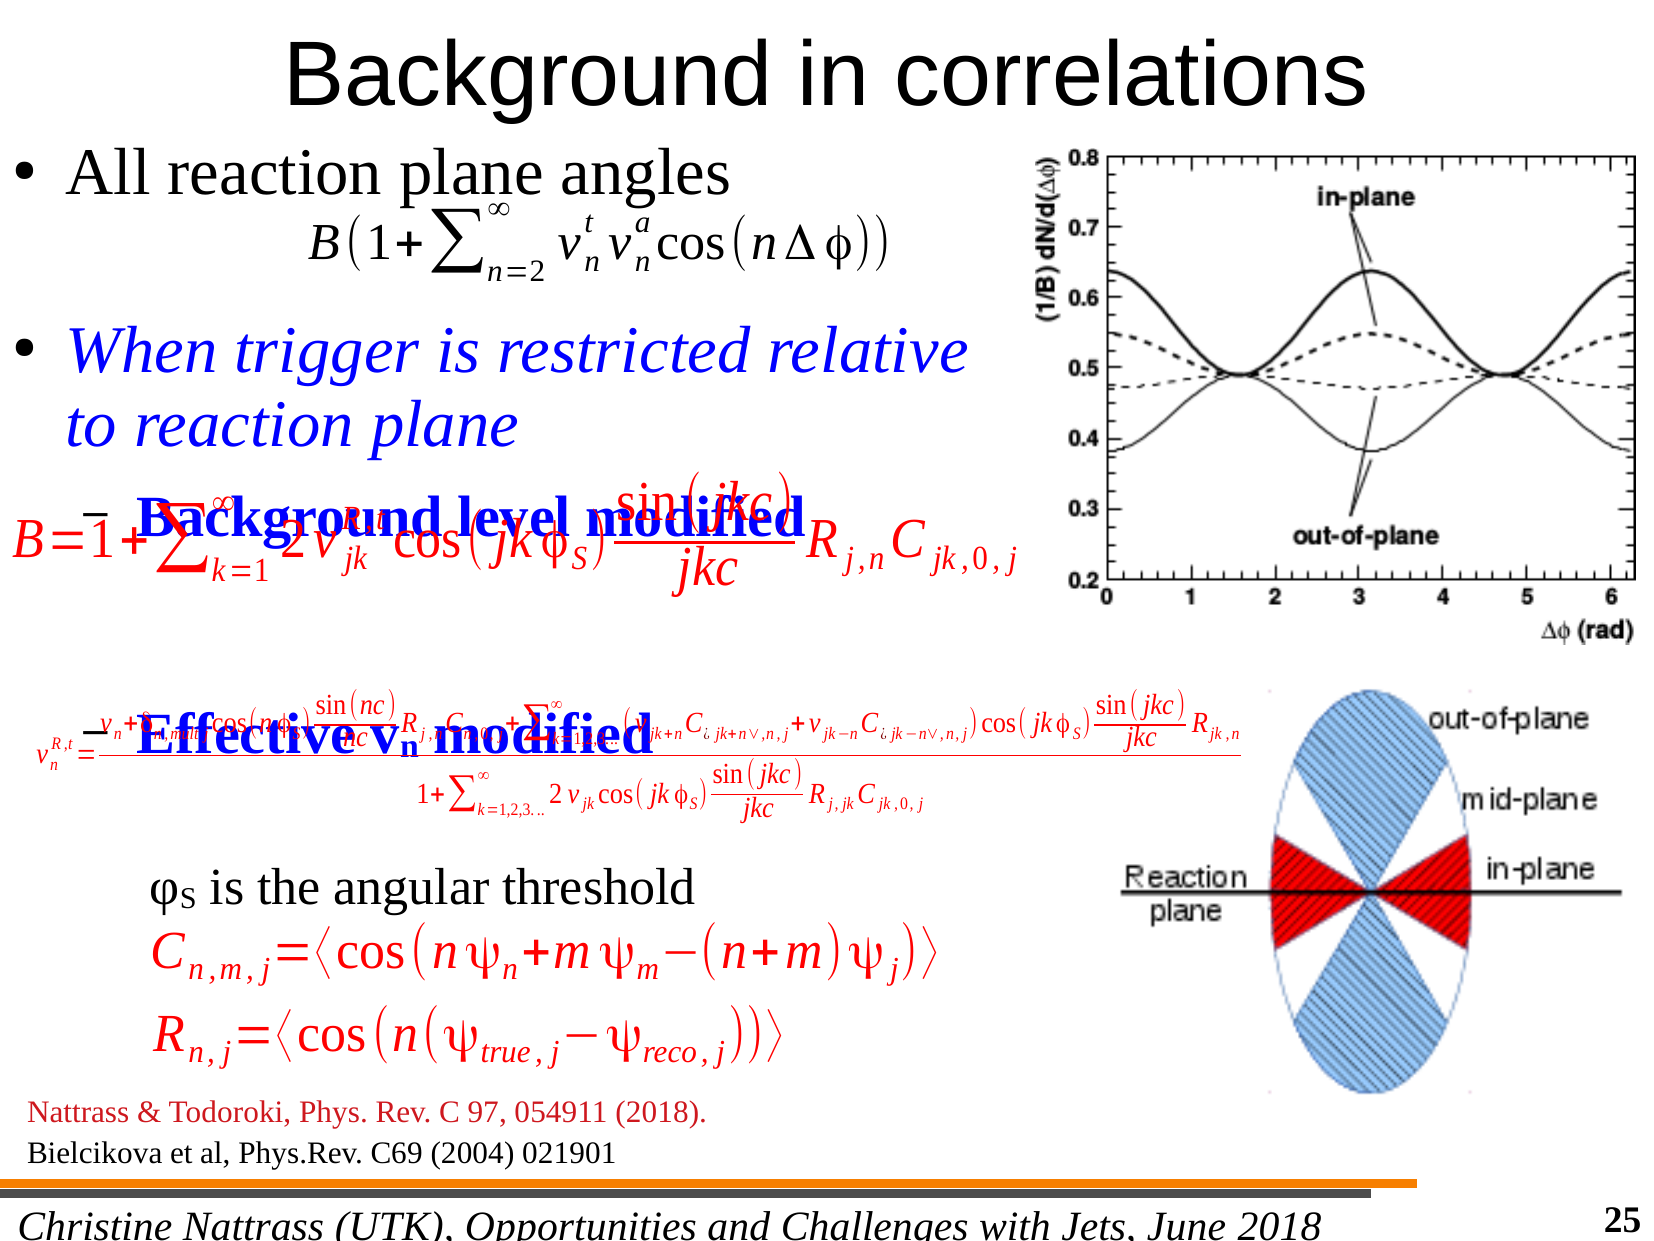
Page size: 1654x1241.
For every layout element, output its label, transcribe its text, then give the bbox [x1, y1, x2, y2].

picture [1035, 148, 1636, 646]
chart [5, 469, 1024, 598]
list All reaction plane angles When trigger is restricted relative to reaction plane Background level modified Effective vn modified [0, 135, 1036, 1010]
picture [1080, 674, 1654, 1126]
title Background in correlations [82, 8, 1571, 139]
chart [144, 920, 945, 987]
text_box φS is the angular threshold [135, 850, 826, 999]
chart [300, 201, 898, 288]
chart [30, 687, 1248, 824]
chart [144, 1002, 791, 1070]
text_box Bielcikova et al, Phys.Rev. C69 (2004) 021901 [12, 1197, 893, 1238]
text_box Nattrass & Todoroki, Phys. Rev. C 97, 054911 (2018). [12, 1086, 893, 1197]
